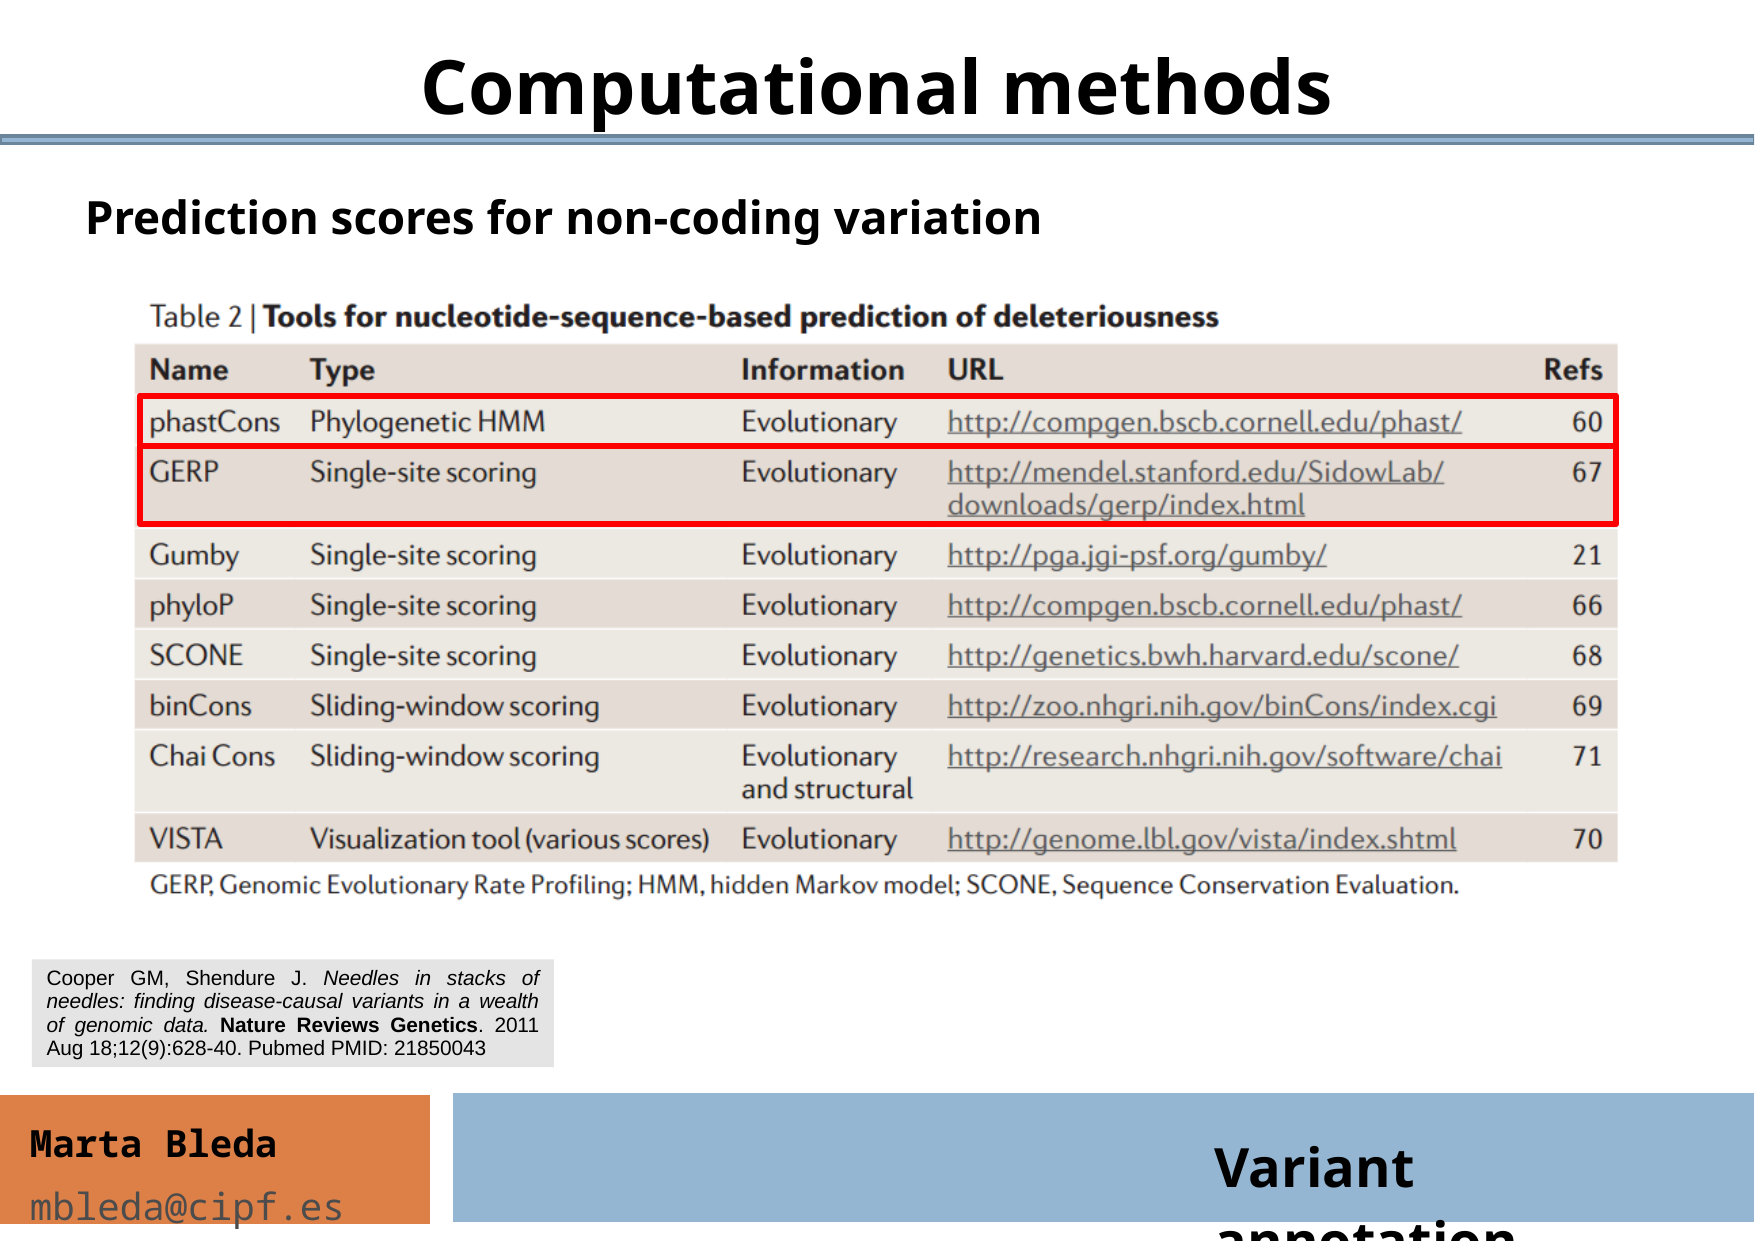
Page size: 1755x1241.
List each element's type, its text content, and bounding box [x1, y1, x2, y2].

text_box [0, 136, 1754, 144]
text_box Cooper GM, Shendure J. Needles in stacks of needles: finding disease-causal variants in a wealth of genomic data. Nature Reviews Genetics. 2011 Aug 18;12(9):628-40. Pubmed PMID: 21850043 [31, 959, 554, 1068]
text_box Variant annotation [1200, 1122, 1726, 1200]
picture [128, 297, 1626, 903]
text_box Marta Bleda mbleda@cipf.es [15, 1110, 406, 1213]
text_box Computational methods [67, 27, 1688, 129]
text_box Prediction scores for non-coding variation [69, 177, 1172, 246]
